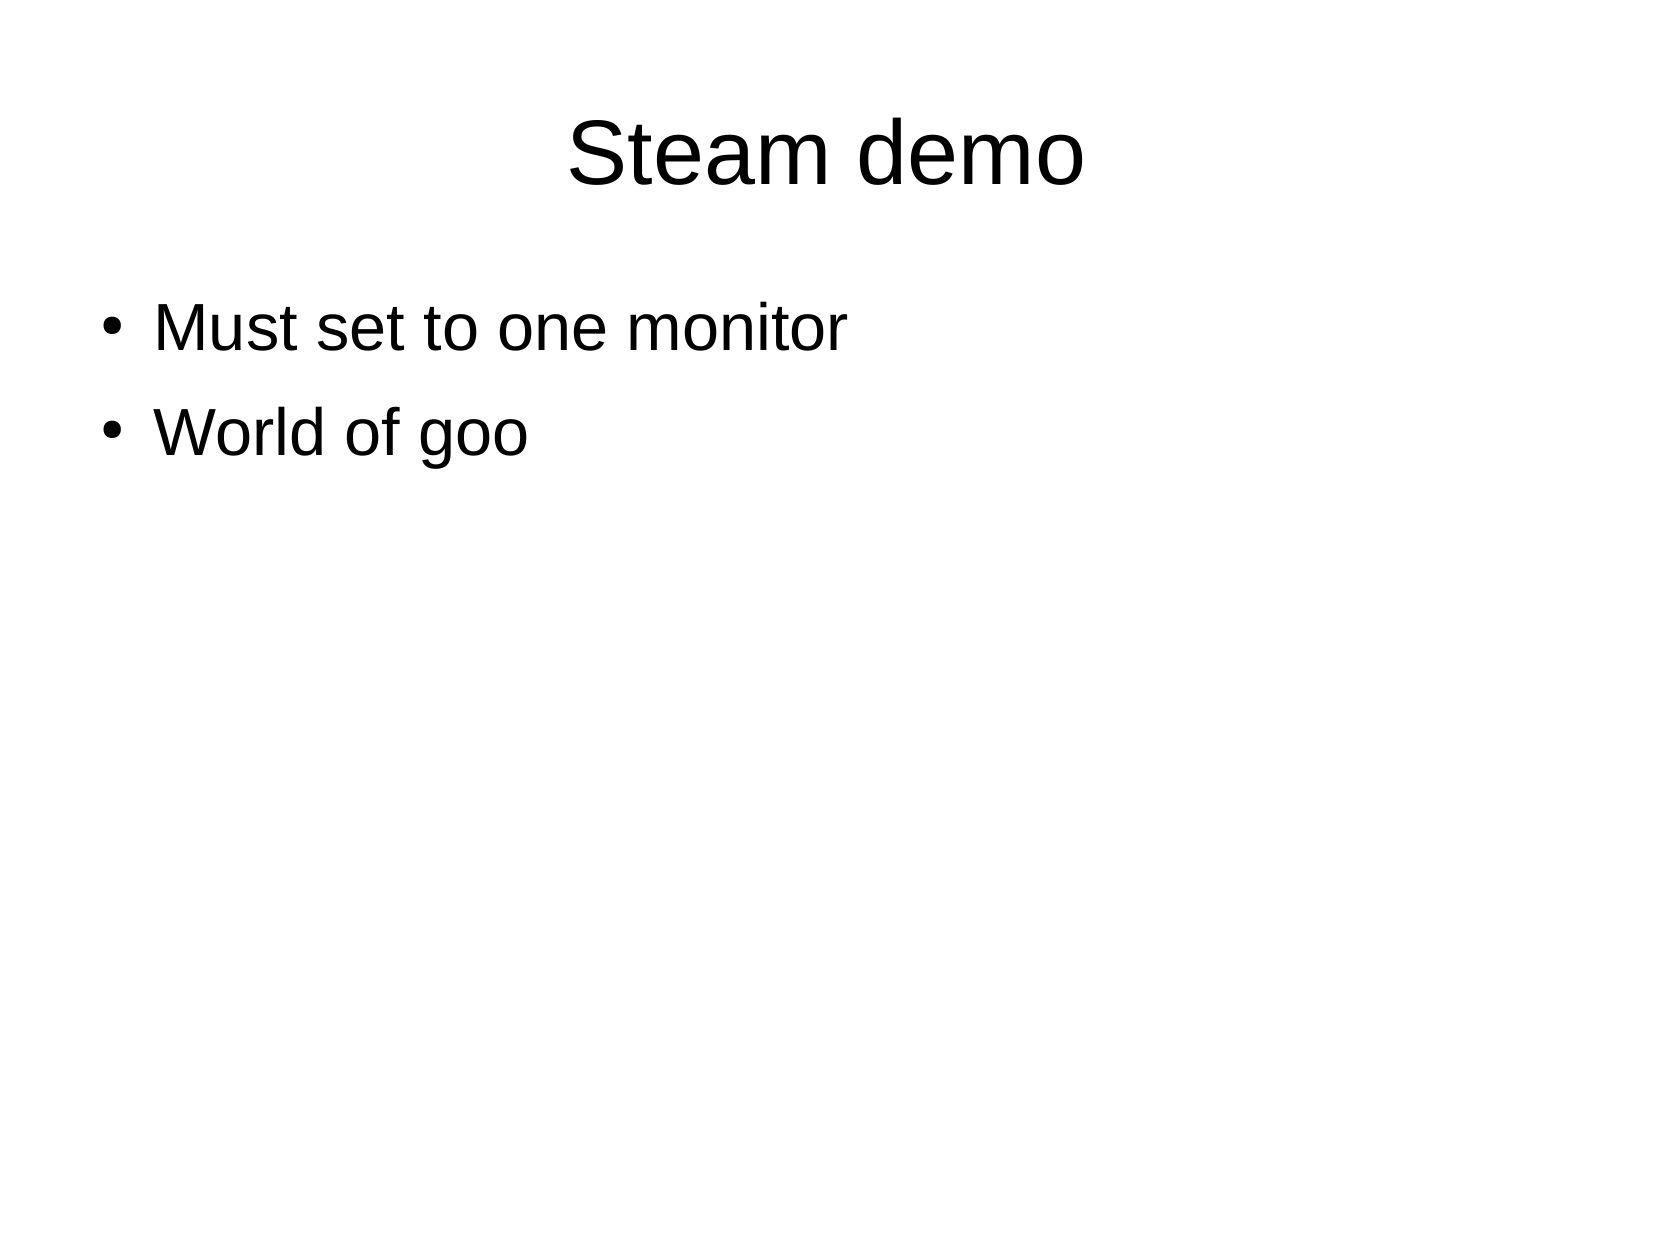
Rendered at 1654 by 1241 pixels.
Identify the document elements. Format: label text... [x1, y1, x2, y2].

title Steam demo [82, 49, 1571, 257]
list Must set to one monitor World of goo [82, 290, 1538, 1010]
